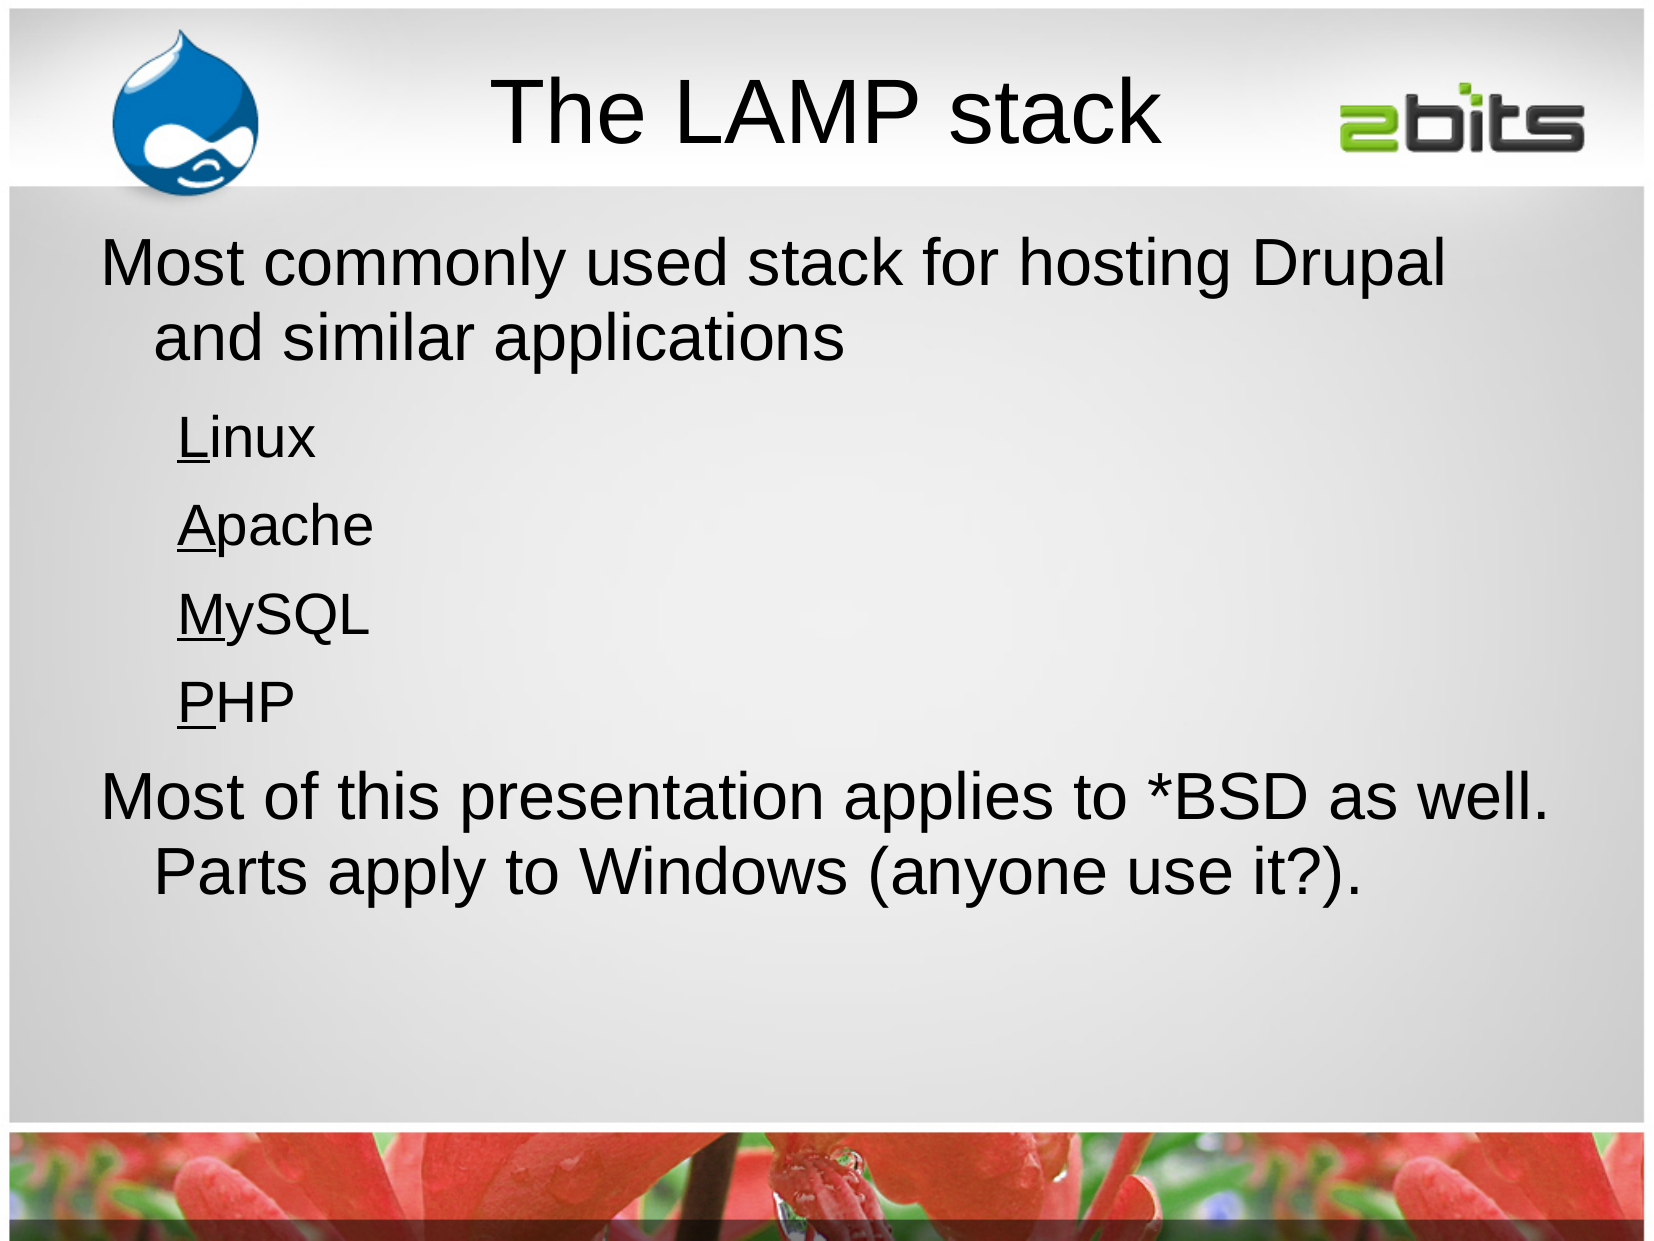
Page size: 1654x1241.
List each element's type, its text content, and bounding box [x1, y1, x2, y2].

title The LAMP stack [82, 15, 1571, 208]
picture [0, 0, 1654, 1241]
list Most commonly used stack for hosting Drupal and similar applications Linux Apache MySQL PHP Most of this presentation applies to *BSD as well. Parts apply to Windows (anyone use it?). [82, 225, 1571, 1093]
